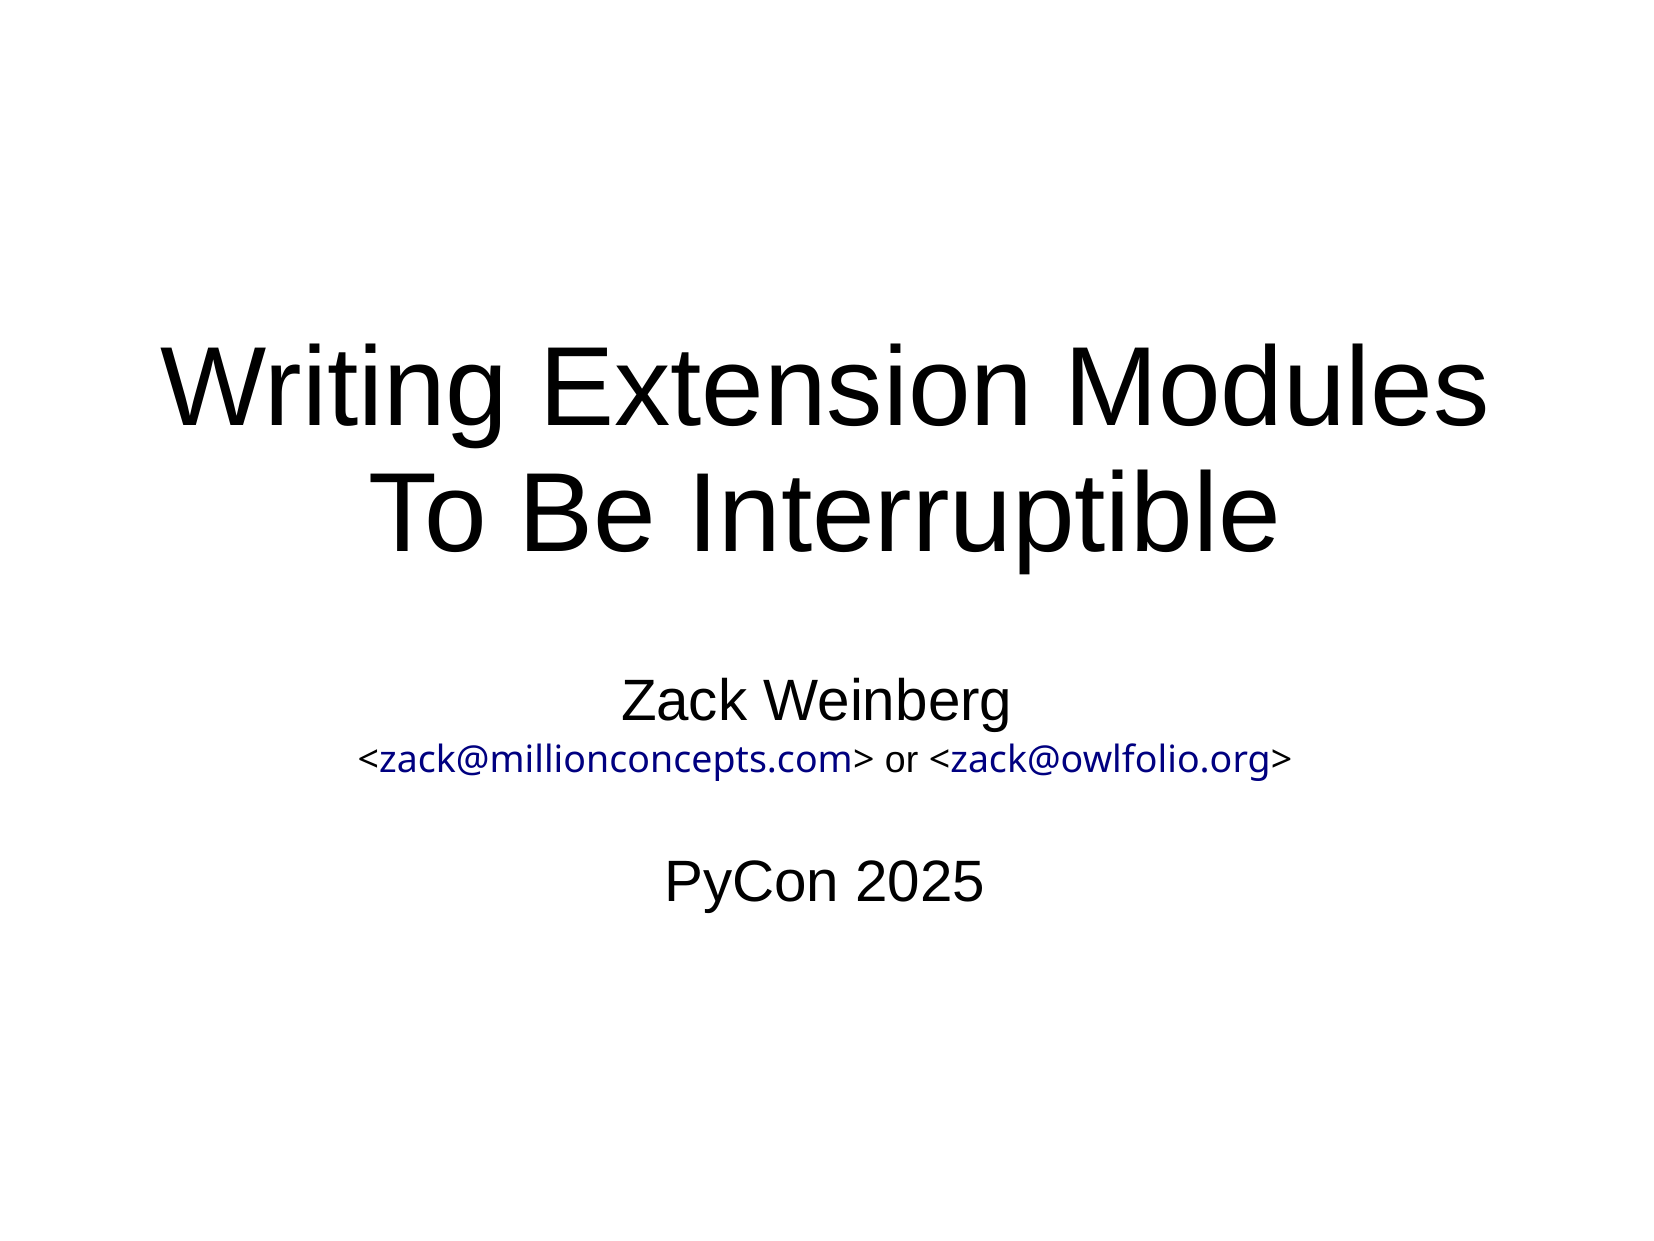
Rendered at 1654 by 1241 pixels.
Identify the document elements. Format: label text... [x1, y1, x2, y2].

text_box Writing Extension Modules To Be Interruptible Zack Weinberg <zack@millionconcepts.com> or <zack@owlfolio.org> PyCon 2025 [37, 37, 1613, 1201]
